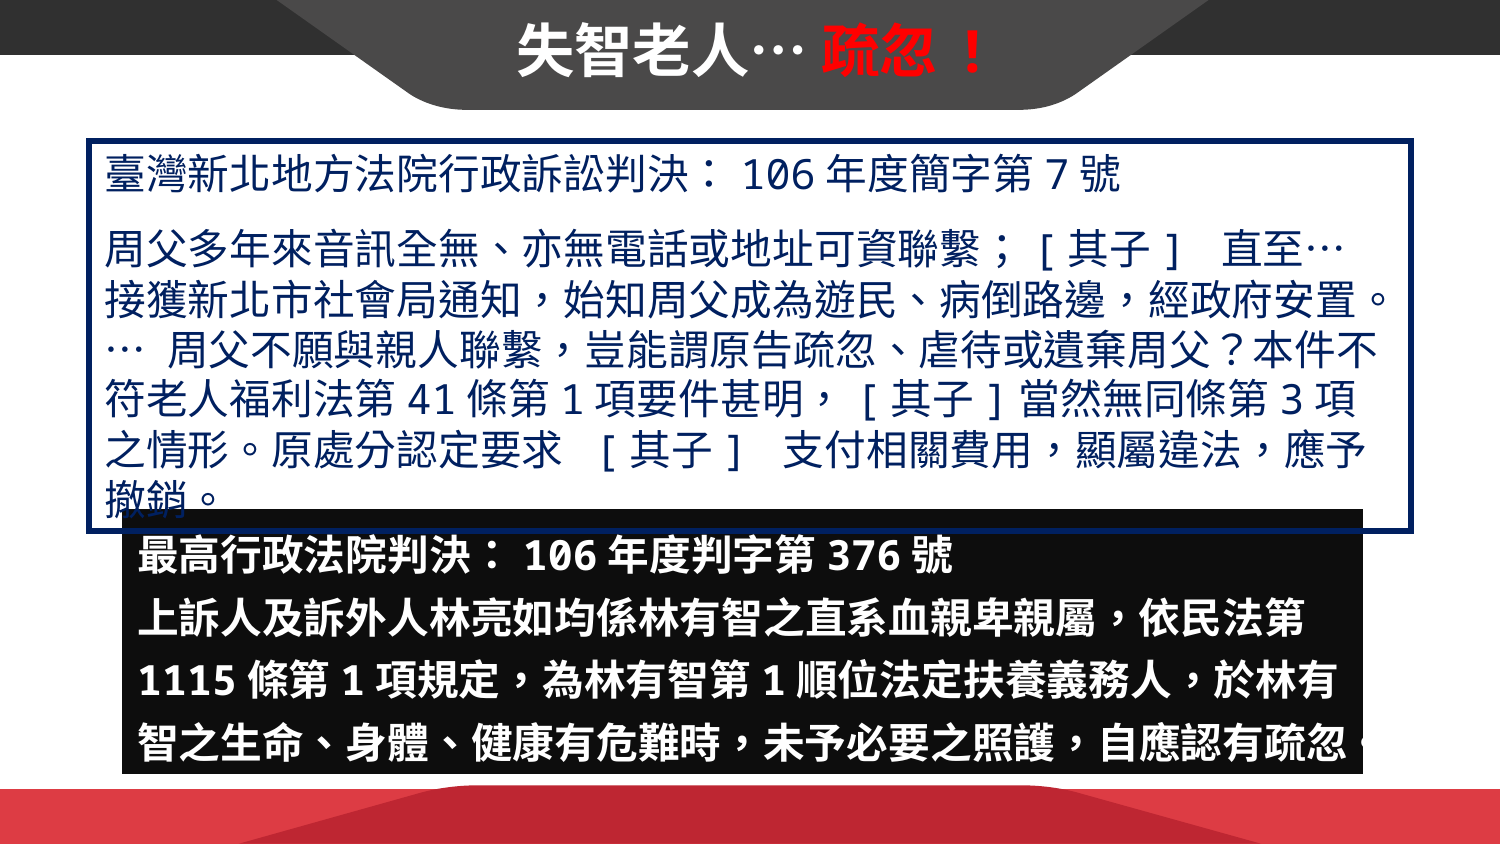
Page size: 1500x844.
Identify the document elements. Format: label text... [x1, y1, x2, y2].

text_box 失智老人… 疏忽 ! [501, 6, 1006, 119]
text_box [0, 0, 1500, 110]
text_box 臺灣新北地方法院行政訴訟判決：106年度簡字第7號 周父多年來音訊全無、亦無電話或地址可資聯繫；[其子] 直至… 接獲新北市社會局通知，始知周父成為遊民、病倒路邊，經政府安置。… 周父不願與親人聯繫，豈能謂原告疏忽、虐待或遺棄周父？本件不符老人福利法第41條第1項要件甚明，[其子]當然無同條第3項之情形。原處分認定要求 [其子] 支付相關費用，顯屬違法，應予撤銷。 [89, 141, 1411, 531]
text_box [0, 785, 1500, 844]
text_box 最高行政法院判決：106年度判字第376號 上訴人及訴外人林亮如均係林有智之直系血親卑親屬，依民法第1115條第1項規定，為林有智第1順位法定扶養義務人，於林有智之生命、身體、健康有危難時，未予必要之照護，自應認有疏忽。 [122, 531, 1363, 774]
